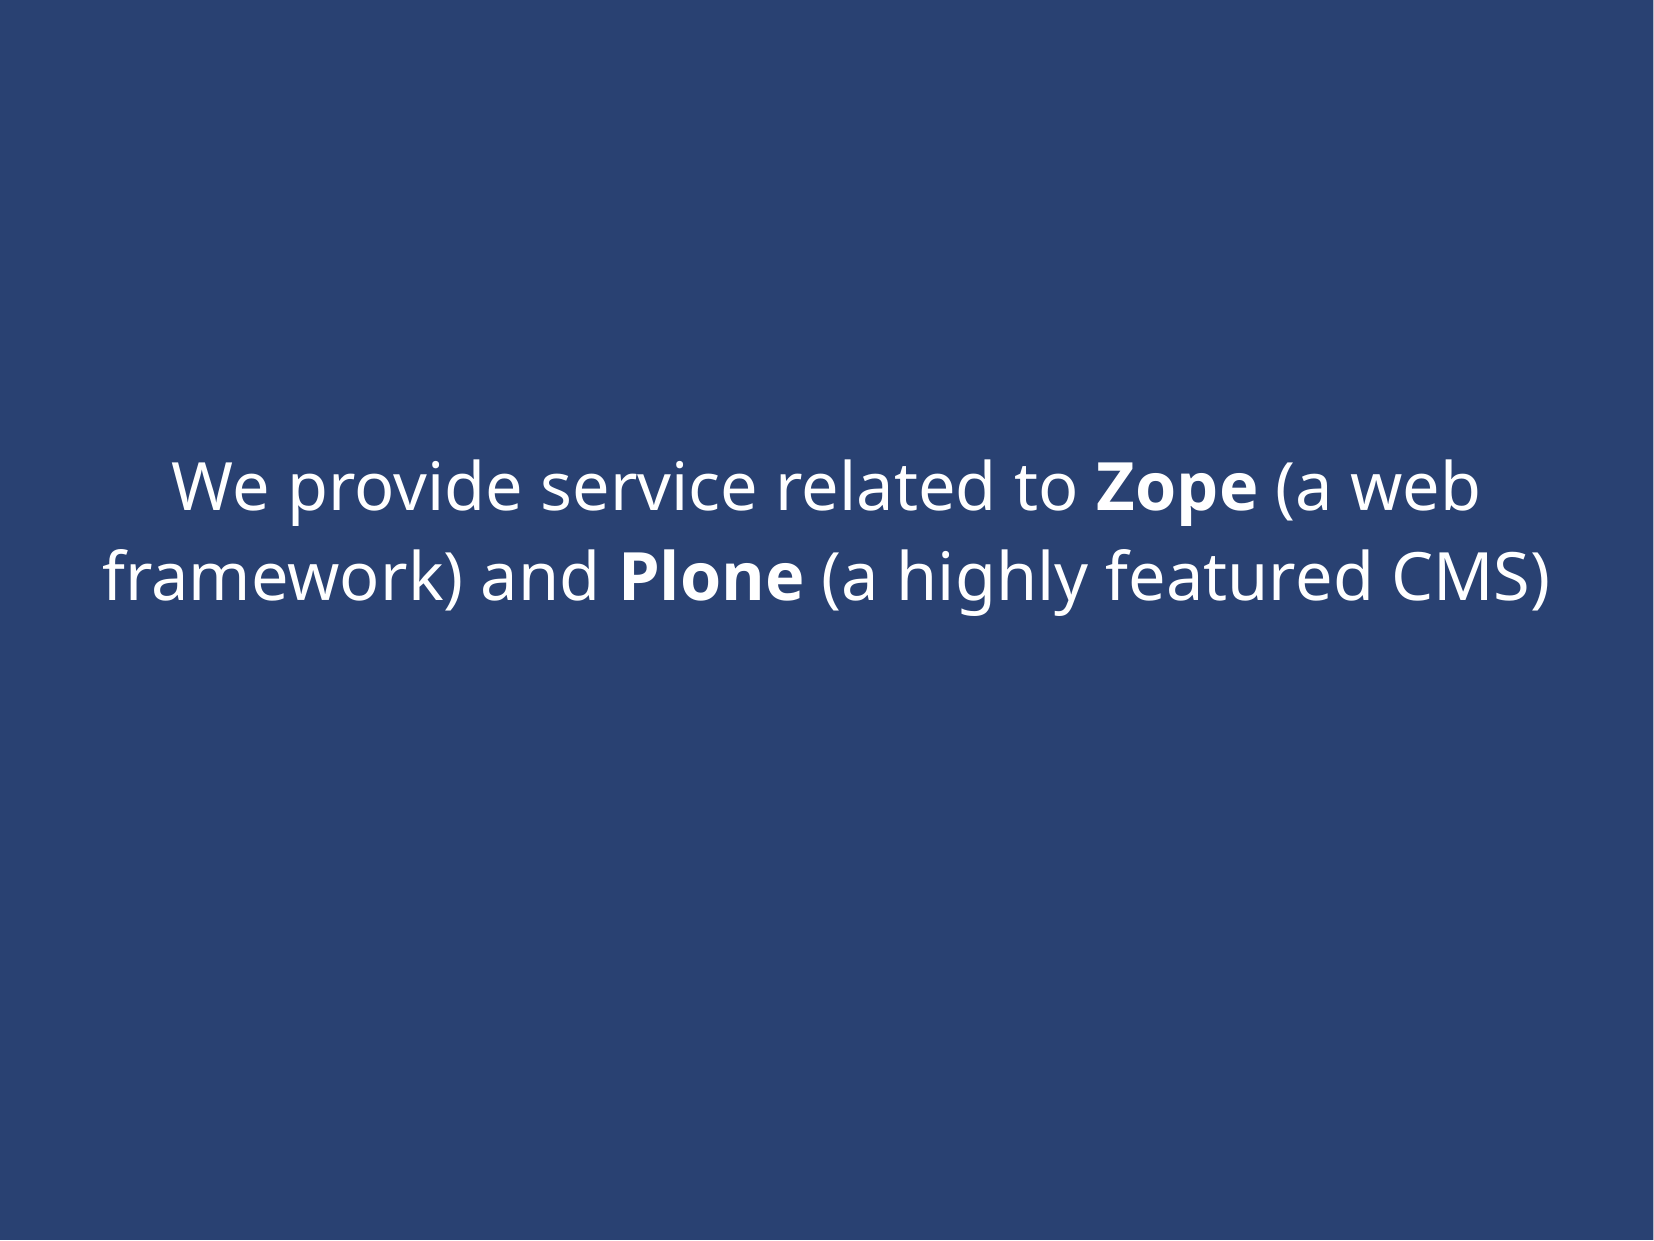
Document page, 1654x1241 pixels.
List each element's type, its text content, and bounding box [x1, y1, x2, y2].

subtitle We provide service related to Zope (a web framework) and Plone (a highly featured CMS) [82, 49, 1571, 1109]
